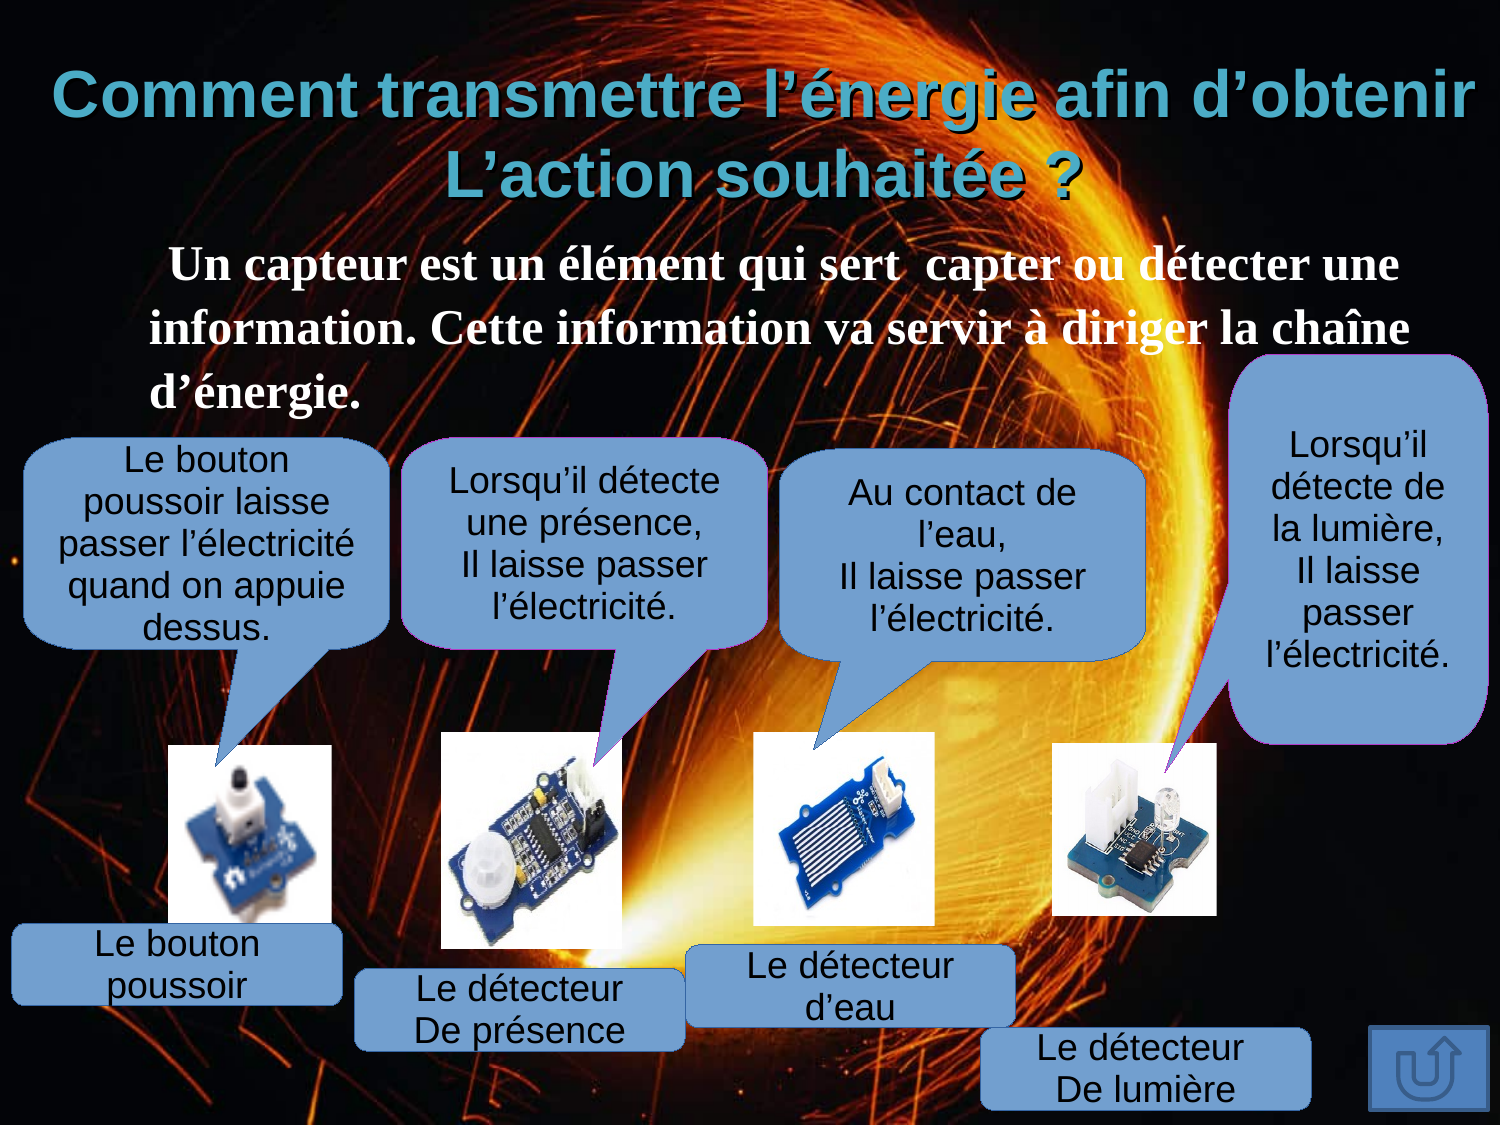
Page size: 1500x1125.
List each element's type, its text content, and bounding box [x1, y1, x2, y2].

picture [0, 0, 1500, 1125]
text_box Le bouton poussoir [11, 923, 343, 1006]
text_box Le détecteur De présence [354, 968, 686, 1052]
text_box Lorsqu’il détecte de la lumière, Il laisse passer l’électricité. [1164, 354, 1489, 773]
text_box Comment transmettre l’énergie afin d’obtenir L’action souhaitée ? [37, 43, 1493, 218]
text_box Au contact de l’eau, Il laisse passer l’électricité. [779, 448, 1146, 750]
text_box Un capteur est un élément qui sert capter ou détecter une information. Cette information va servir à diriger la chaîne d’énergie. [59, 218, 1430, 438]
text_box [1370, 1027, 1489, 1110]
text_box Lorsqu’il détecte une présence, Il laisse passer l’électricité. [401, 437, 768, 767]
text_box Le bouton poussoir laisse passer l’électricité quand on appuie dessus. [23, 437, 390, 767]
text_box Le détecteur De lumière [980, 1027, 1312, 1111]
text_box Le détecteur d’eau [685, 944, 1016, 1028]
